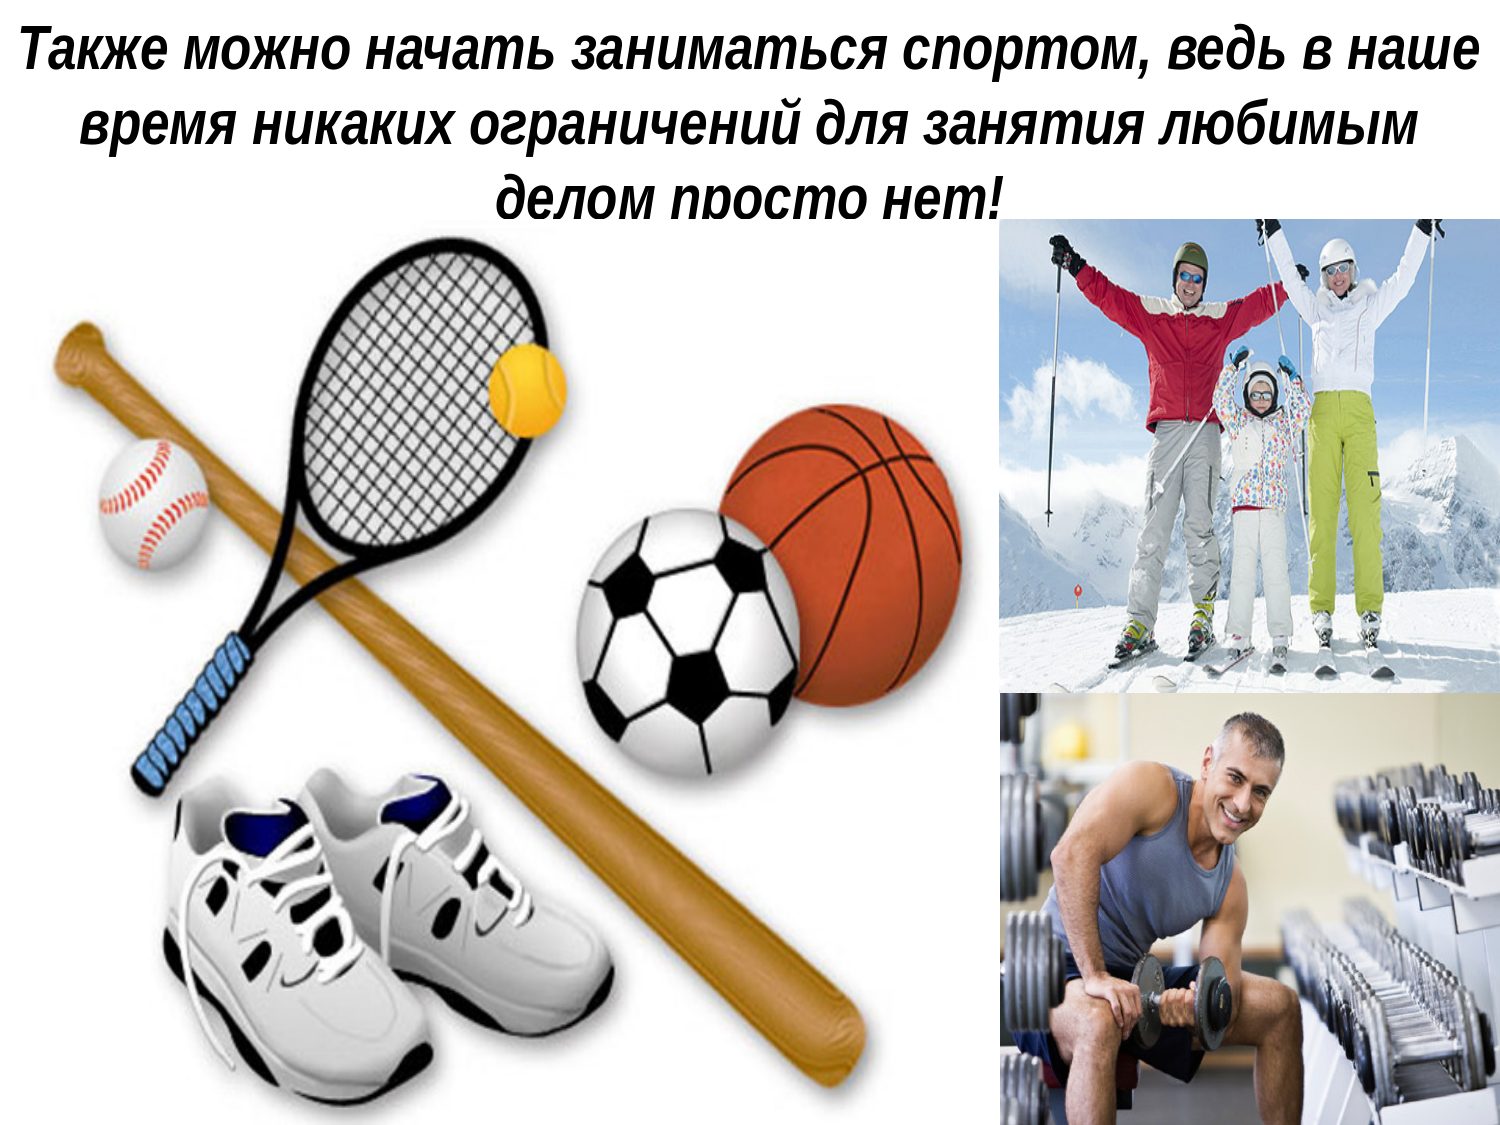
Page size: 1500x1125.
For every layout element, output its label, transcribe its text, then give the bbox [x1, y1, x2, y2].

title Также можно начать заниматься спортом, ведь в наше время никаких ограничений для занятия любимым делом просто нет! [0, 0, 1500, 219]
picture [0, 219, 1500, 1125]
